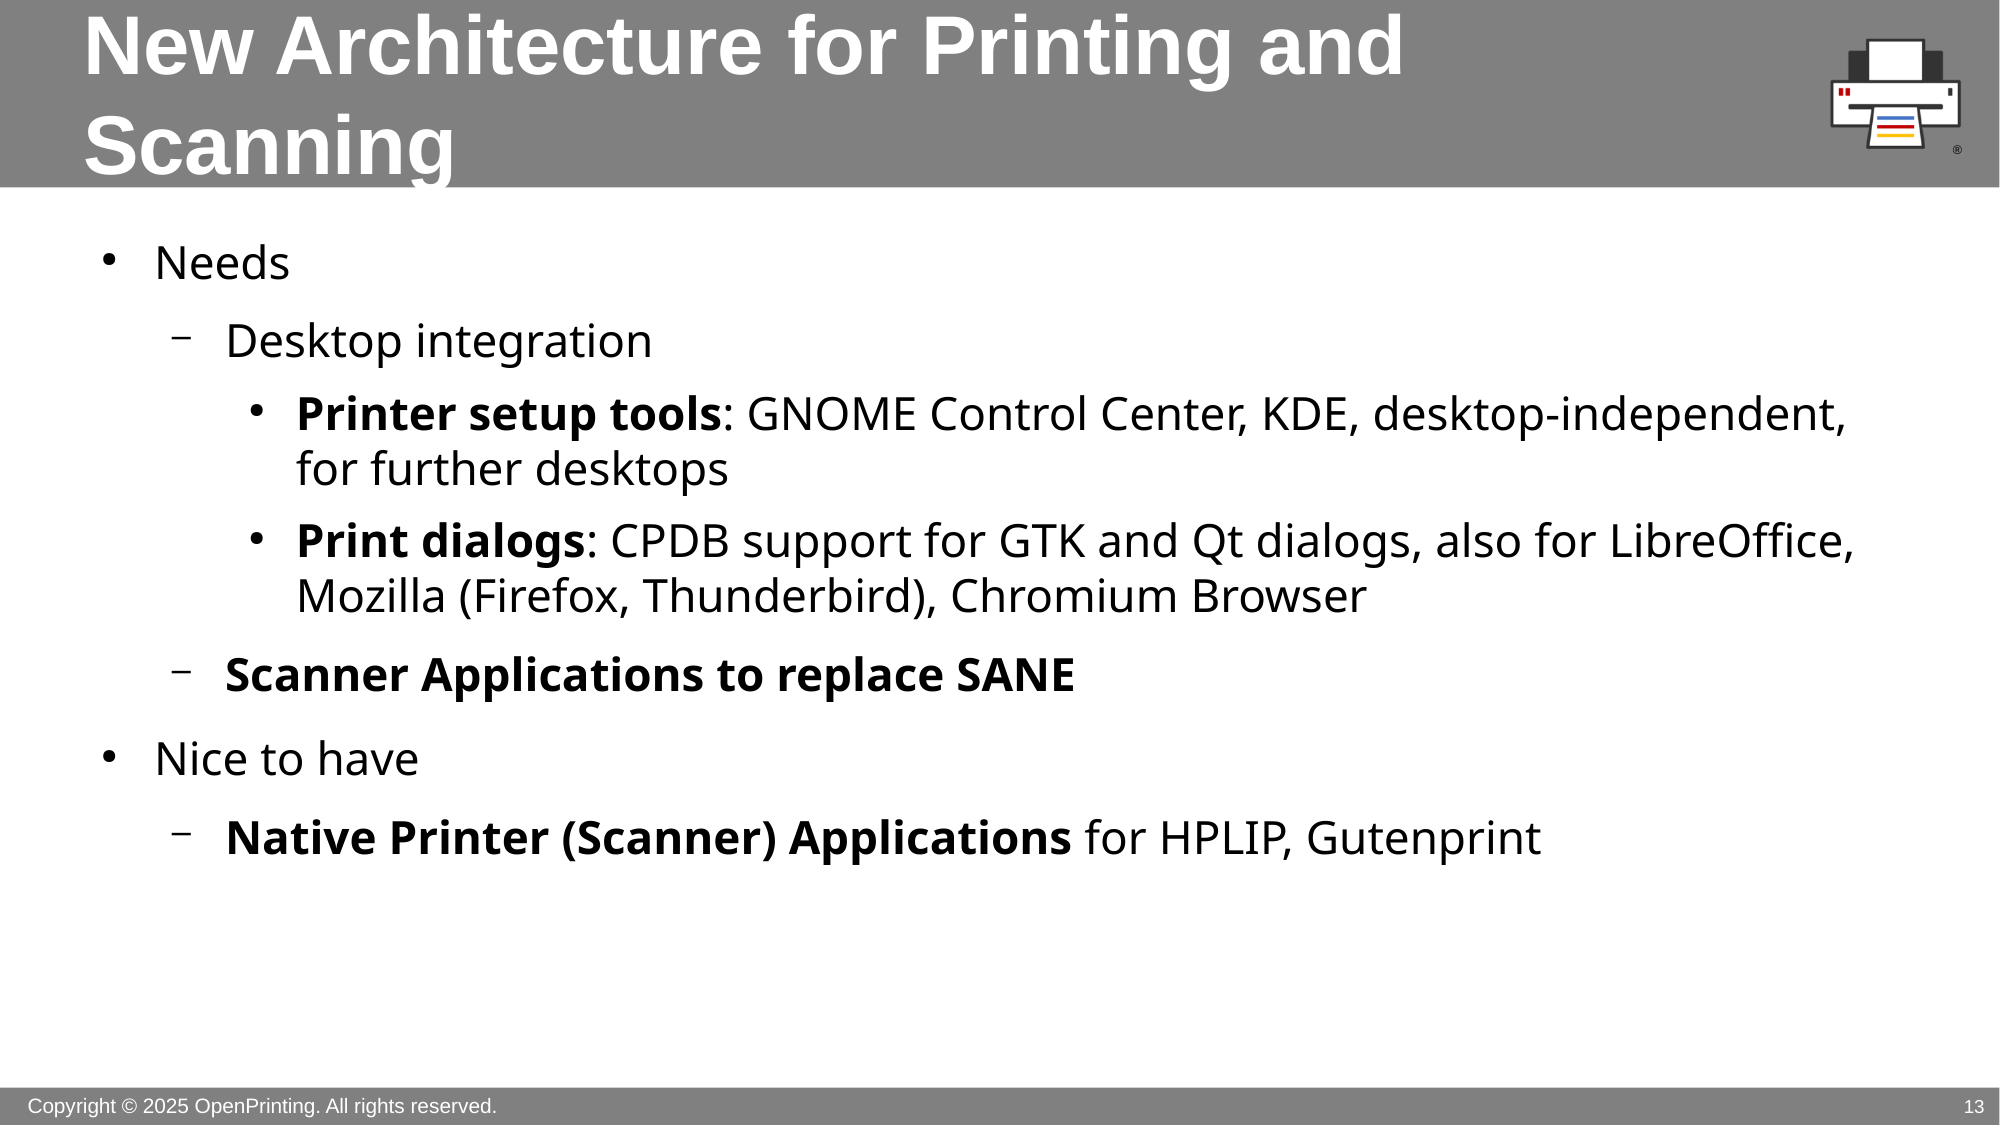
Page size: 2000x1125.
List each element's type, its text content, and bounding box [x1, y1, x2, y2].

picture [1825, 33, 1966, 154]
list Needs Desktop integration Printer setup tools: GNOME Control Center, KDE, desktop-independent, for further desktops Print dialogs: CPDB support for GTK and Qt dialogs, also for LibreOffice, Mozilla (Firefox, Thunderbird), Chromium Browser Scanner Applications to replace SANE Nice to have Native Printer (Scanner) Applications for HPLIP, Gutenprint [75, 224, 1936, 1067]
title New Architecture for Printing and Scanning [75, 7, 1786, 175]
